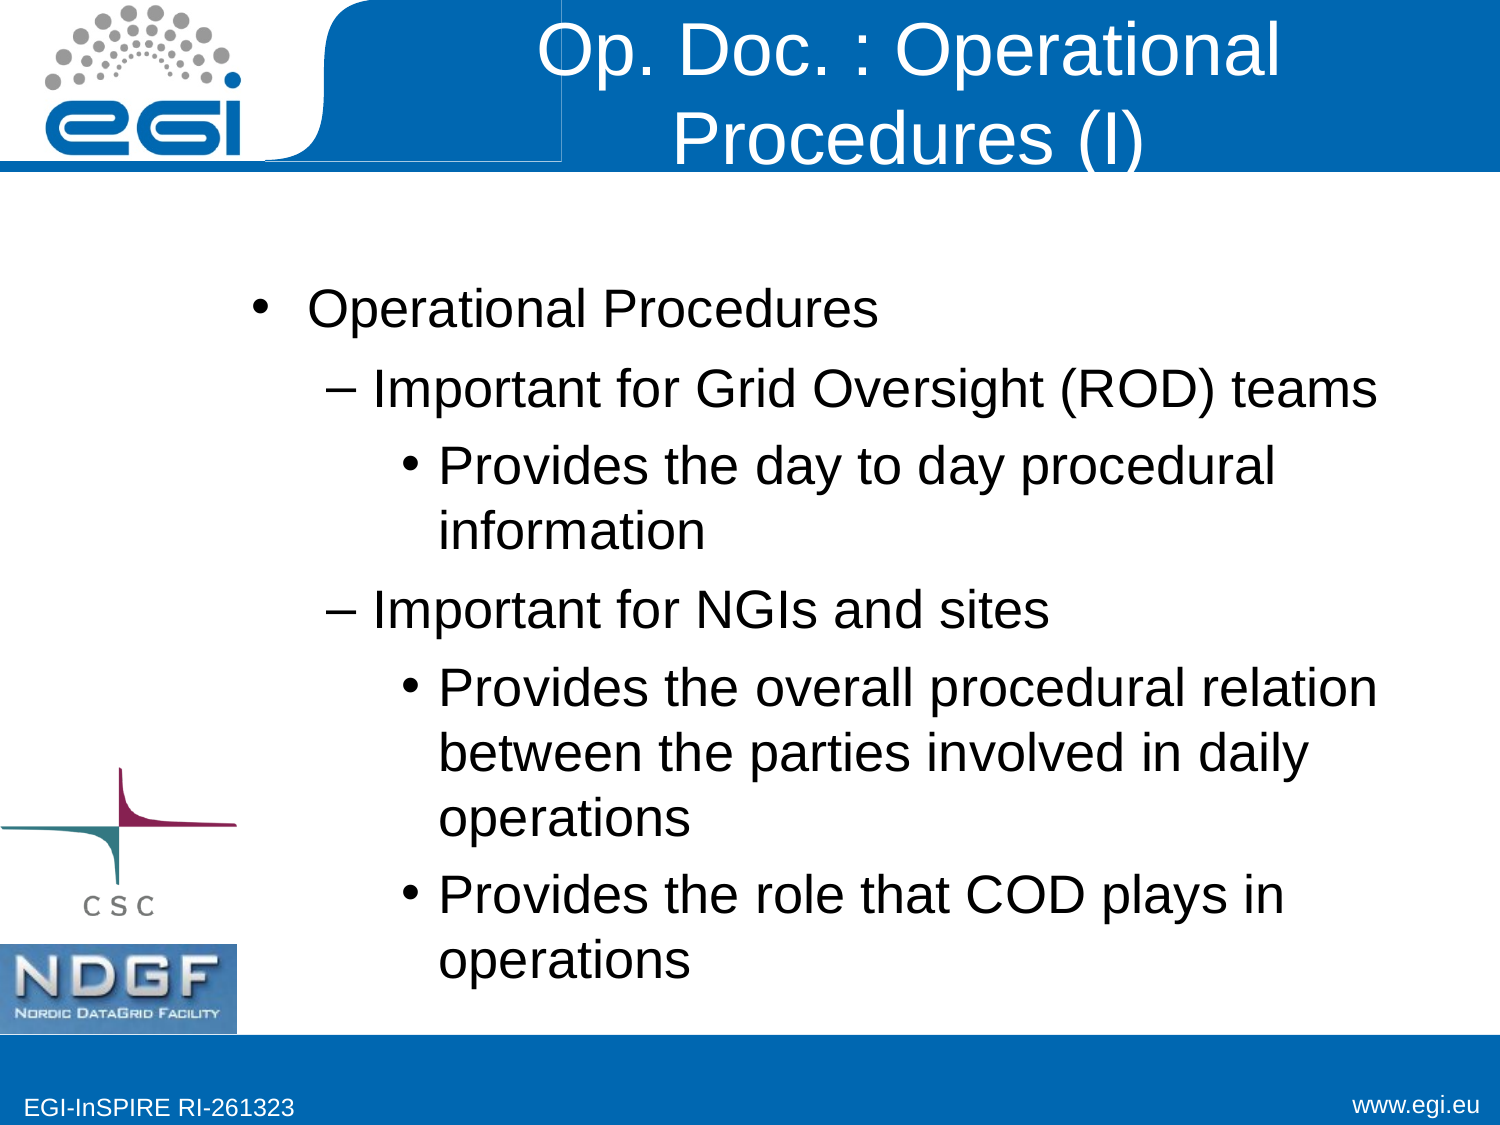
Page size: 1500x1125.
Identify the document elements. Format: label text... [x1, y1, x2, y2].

picture [0, 767, 236, 916]
picture [0, 944, 237, 1034]
list Operational Procedures Important for Grid Oversight (ROD) teams Provides the day to day procedural information Important for NGIs and sites Provides the overall procedural relation between the parties involved in daily operations Provides the role that COD plays in operations [236, 265, 1418, 1024]
picture [0, 0, 265, 161]
title Op. Doc. : Operational Procedures (I) [348, 0, 1471, 216]
